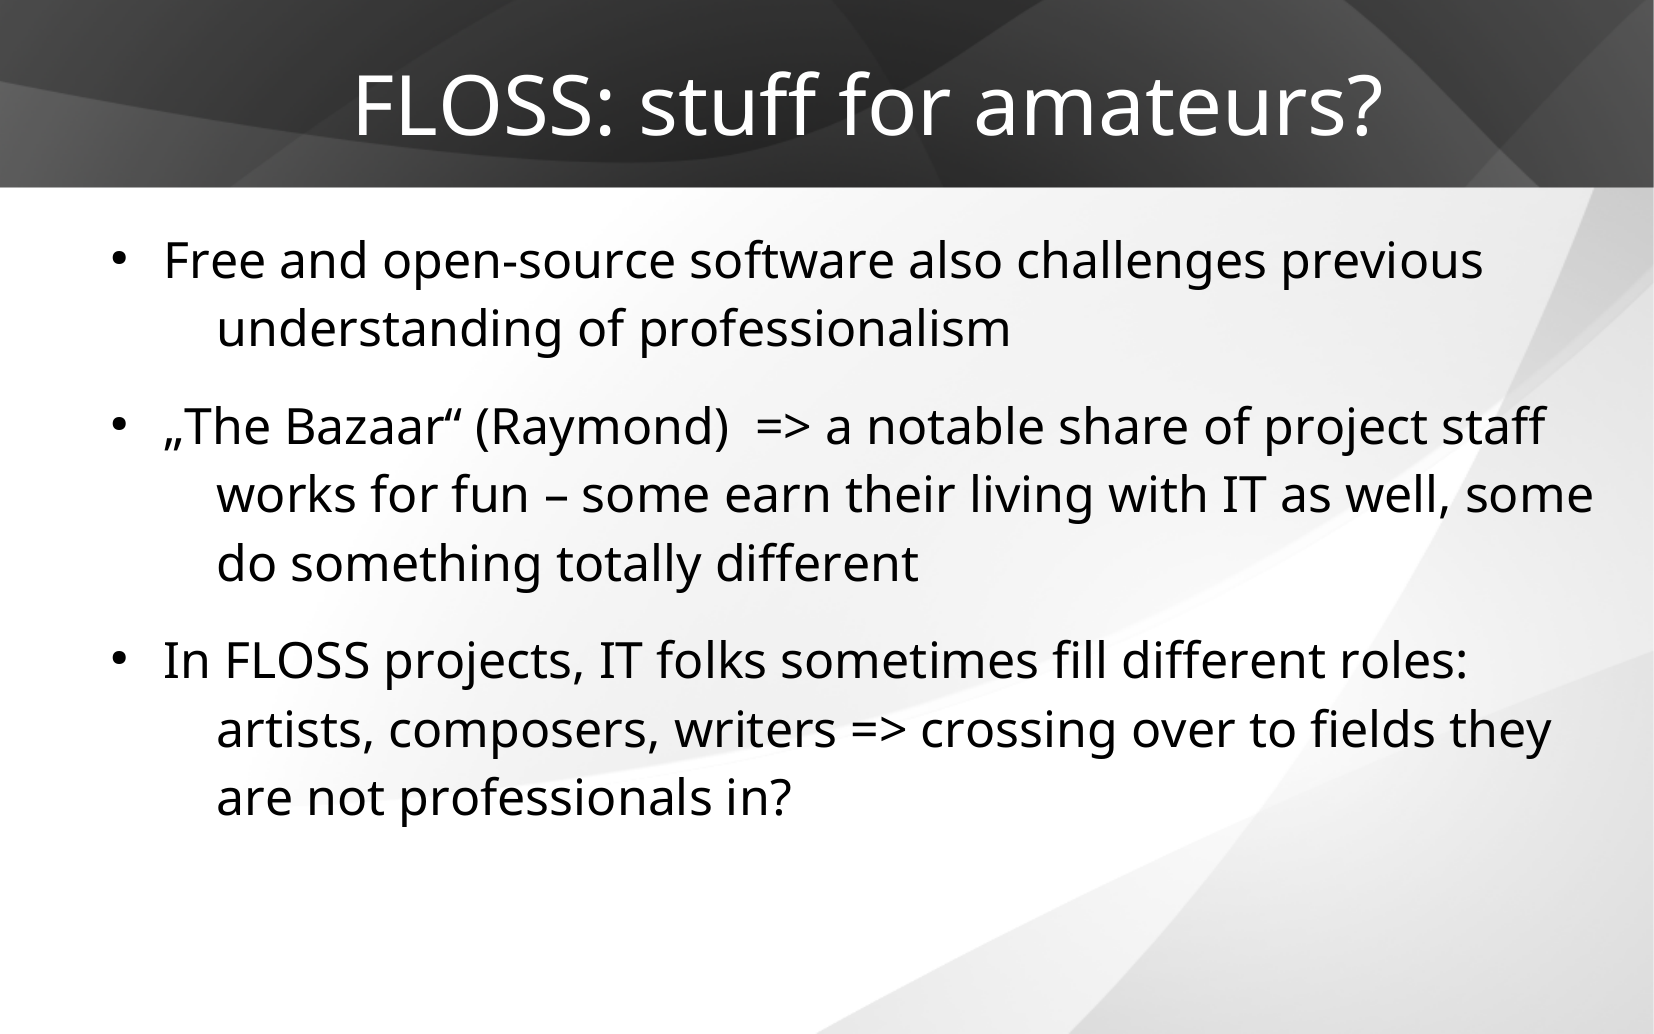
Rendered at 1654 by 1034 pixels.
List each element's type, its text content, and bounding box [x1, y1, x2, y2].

title FLOSS: stuff for amateurs? [124, 0, 1613, 208]
picture [0, 0, 1654, 1034]
list Free and open-source software also challenges previous understanding of professionalism „The Bazaar“ (Raymond) => a notable share of project staff works for fun – some earn their living with IT as well, some do something totally different In FLOSS projects, IT folks sometimes fill different roles: artists, composers, writers => crossing over to fields they are not professionals in? [75, 225, 1613, 1013]
